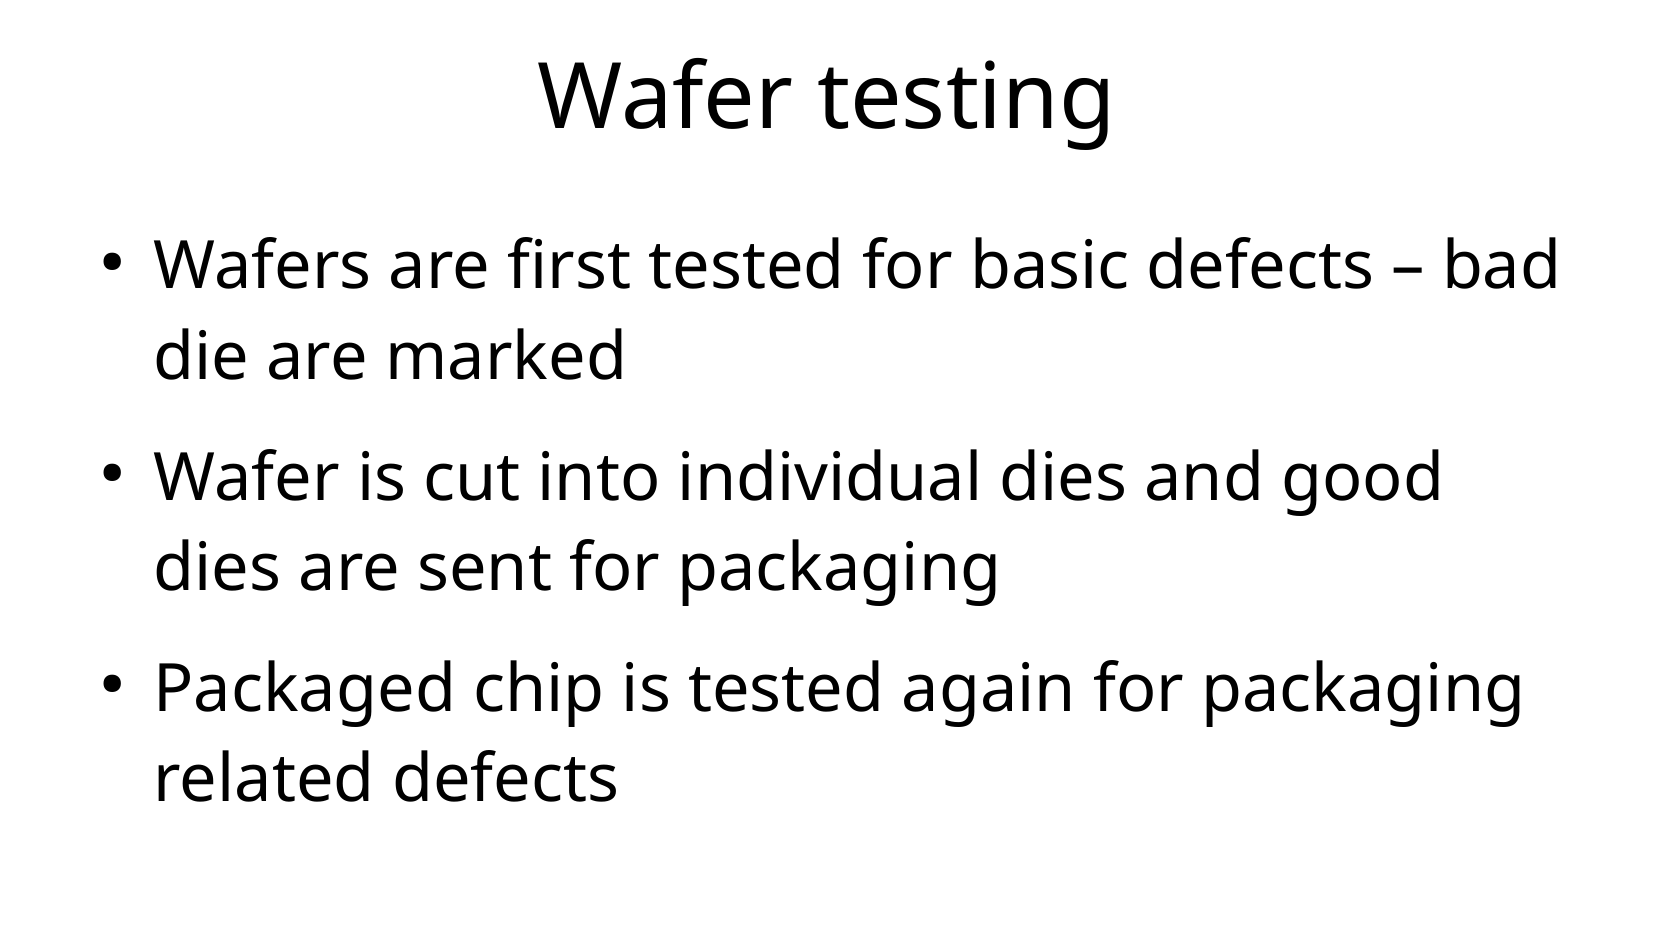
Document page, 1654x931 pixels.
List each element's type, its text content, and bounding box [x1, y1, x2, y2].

list Wafers are first tested for basic defects – bad die are marked Wafer is cut into individual dies and good dies are sent for packaging Packaged chip is tested again for packaging related defects [82, 217, 1571, 841]
title Wafer testing [82, 15, 1571, 171]
